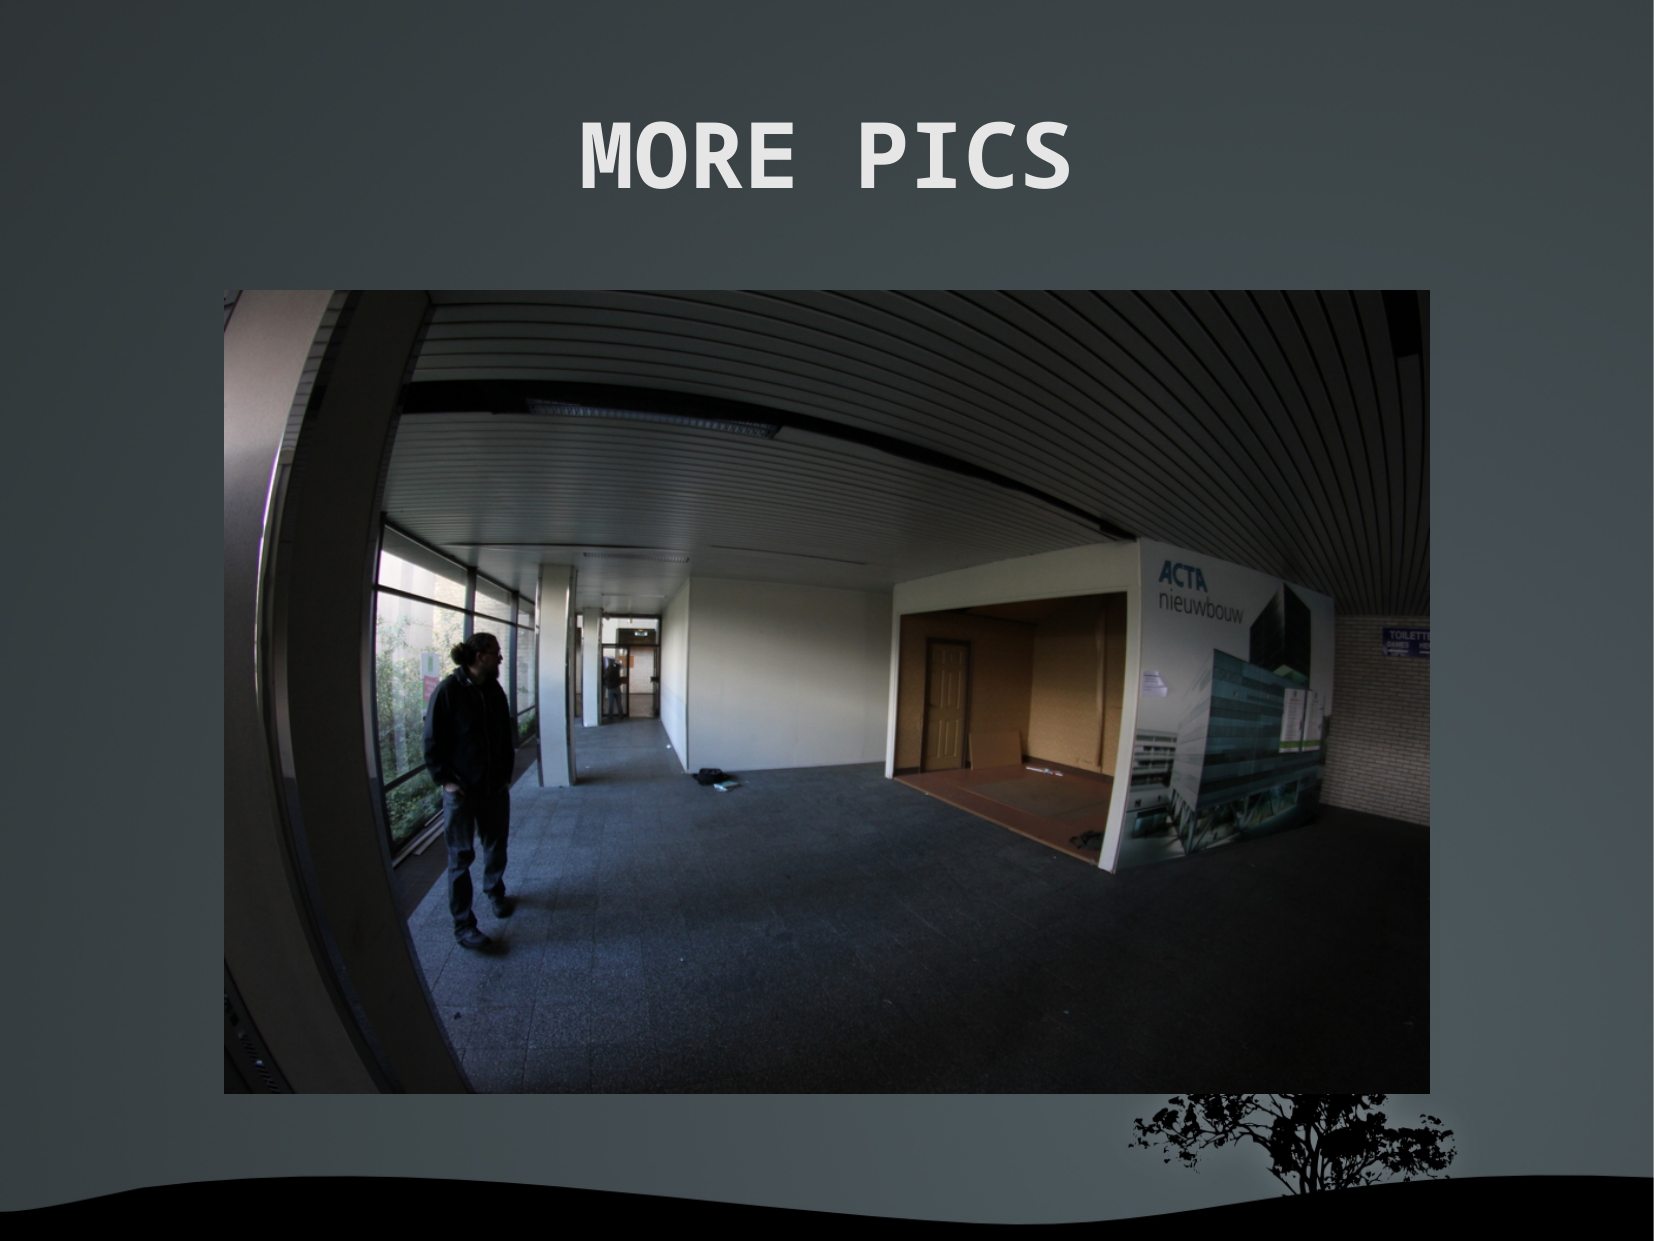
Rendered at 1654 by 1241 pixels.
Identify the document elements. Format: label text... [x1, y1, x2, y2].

picture [0, 0, 1654, 1241]
title MORE PICS [82, 56, 1571, 250]
